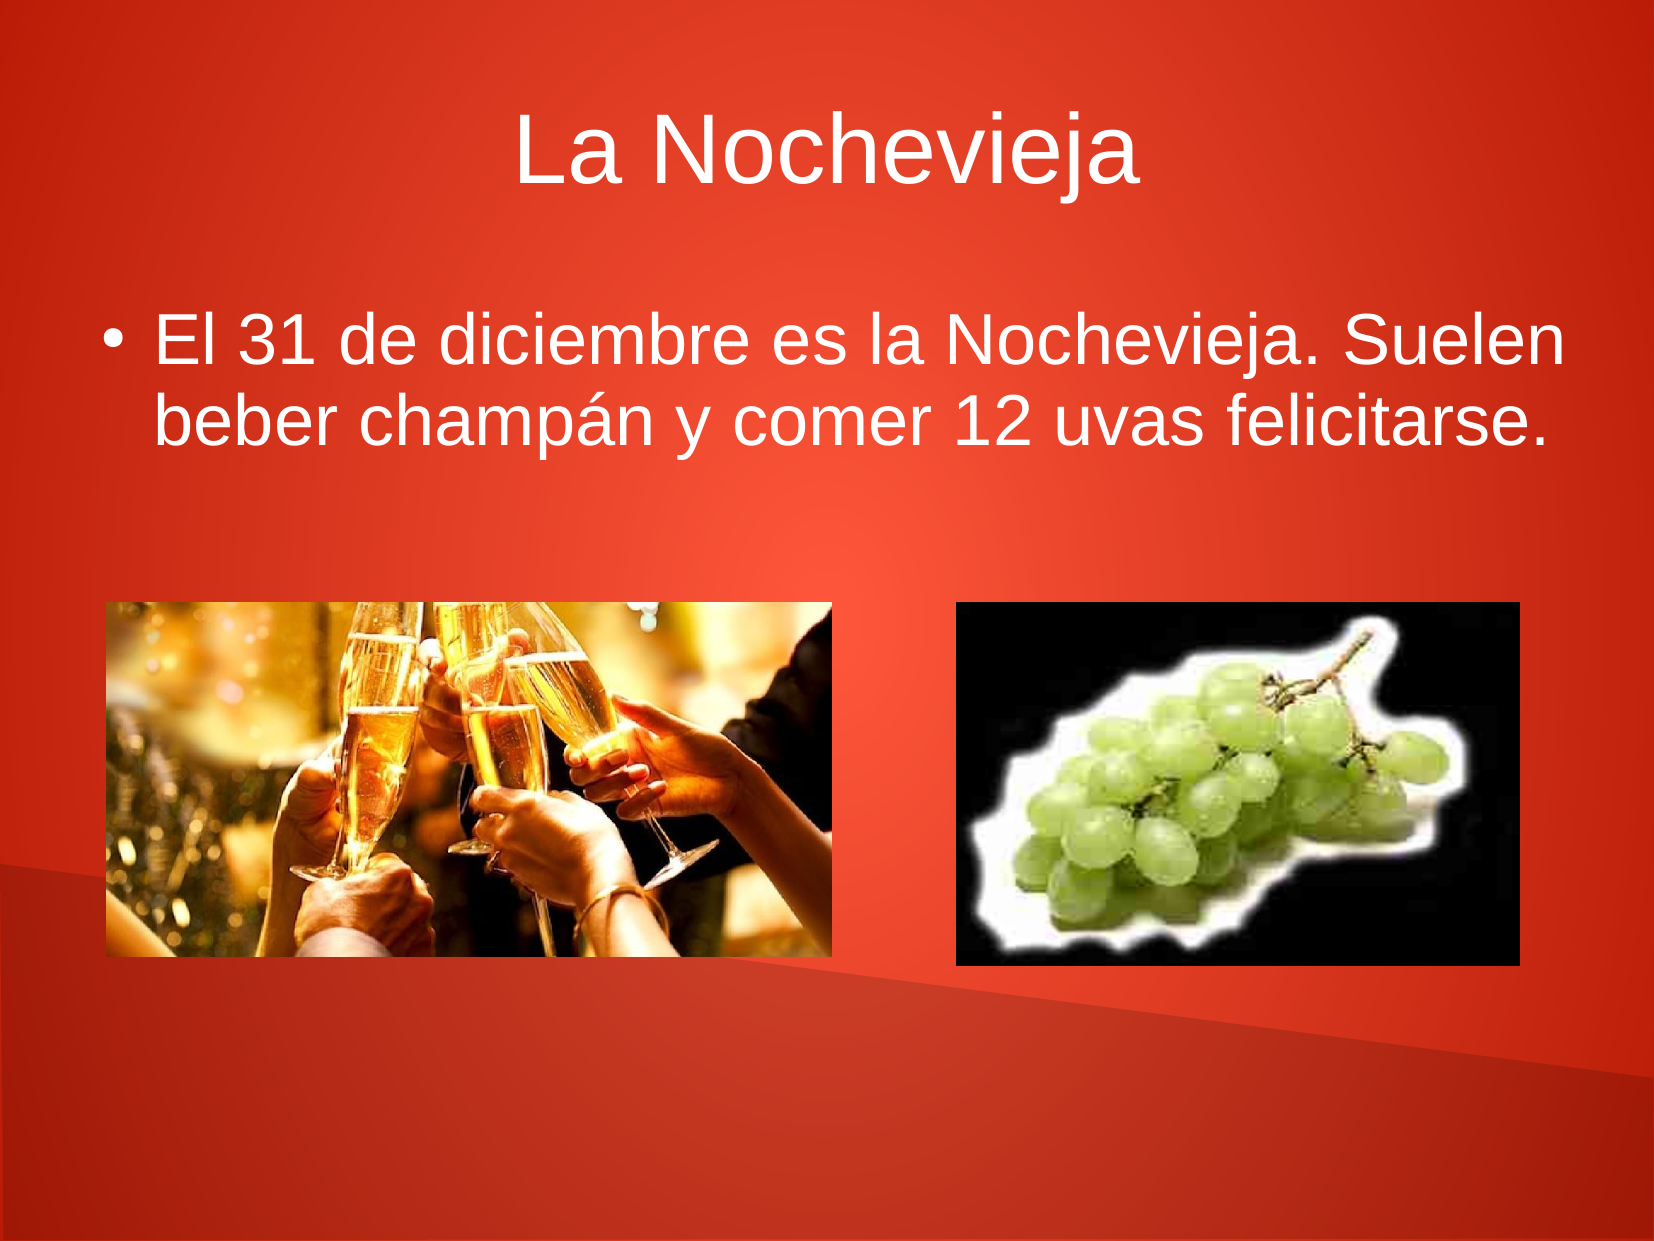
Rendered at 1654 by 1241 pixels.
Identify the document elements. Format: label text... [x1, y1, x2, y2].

list El 31 de diciembre es la Nochevieja. Suelen beber champán y comer 12 uvas felicitarse. [82, 299, 1571, 1019]
picture [106, 602, 832, 957]
picture [956, 602, 1520, 966]
title La Nochevieja [82, 47, 1571, 252]
